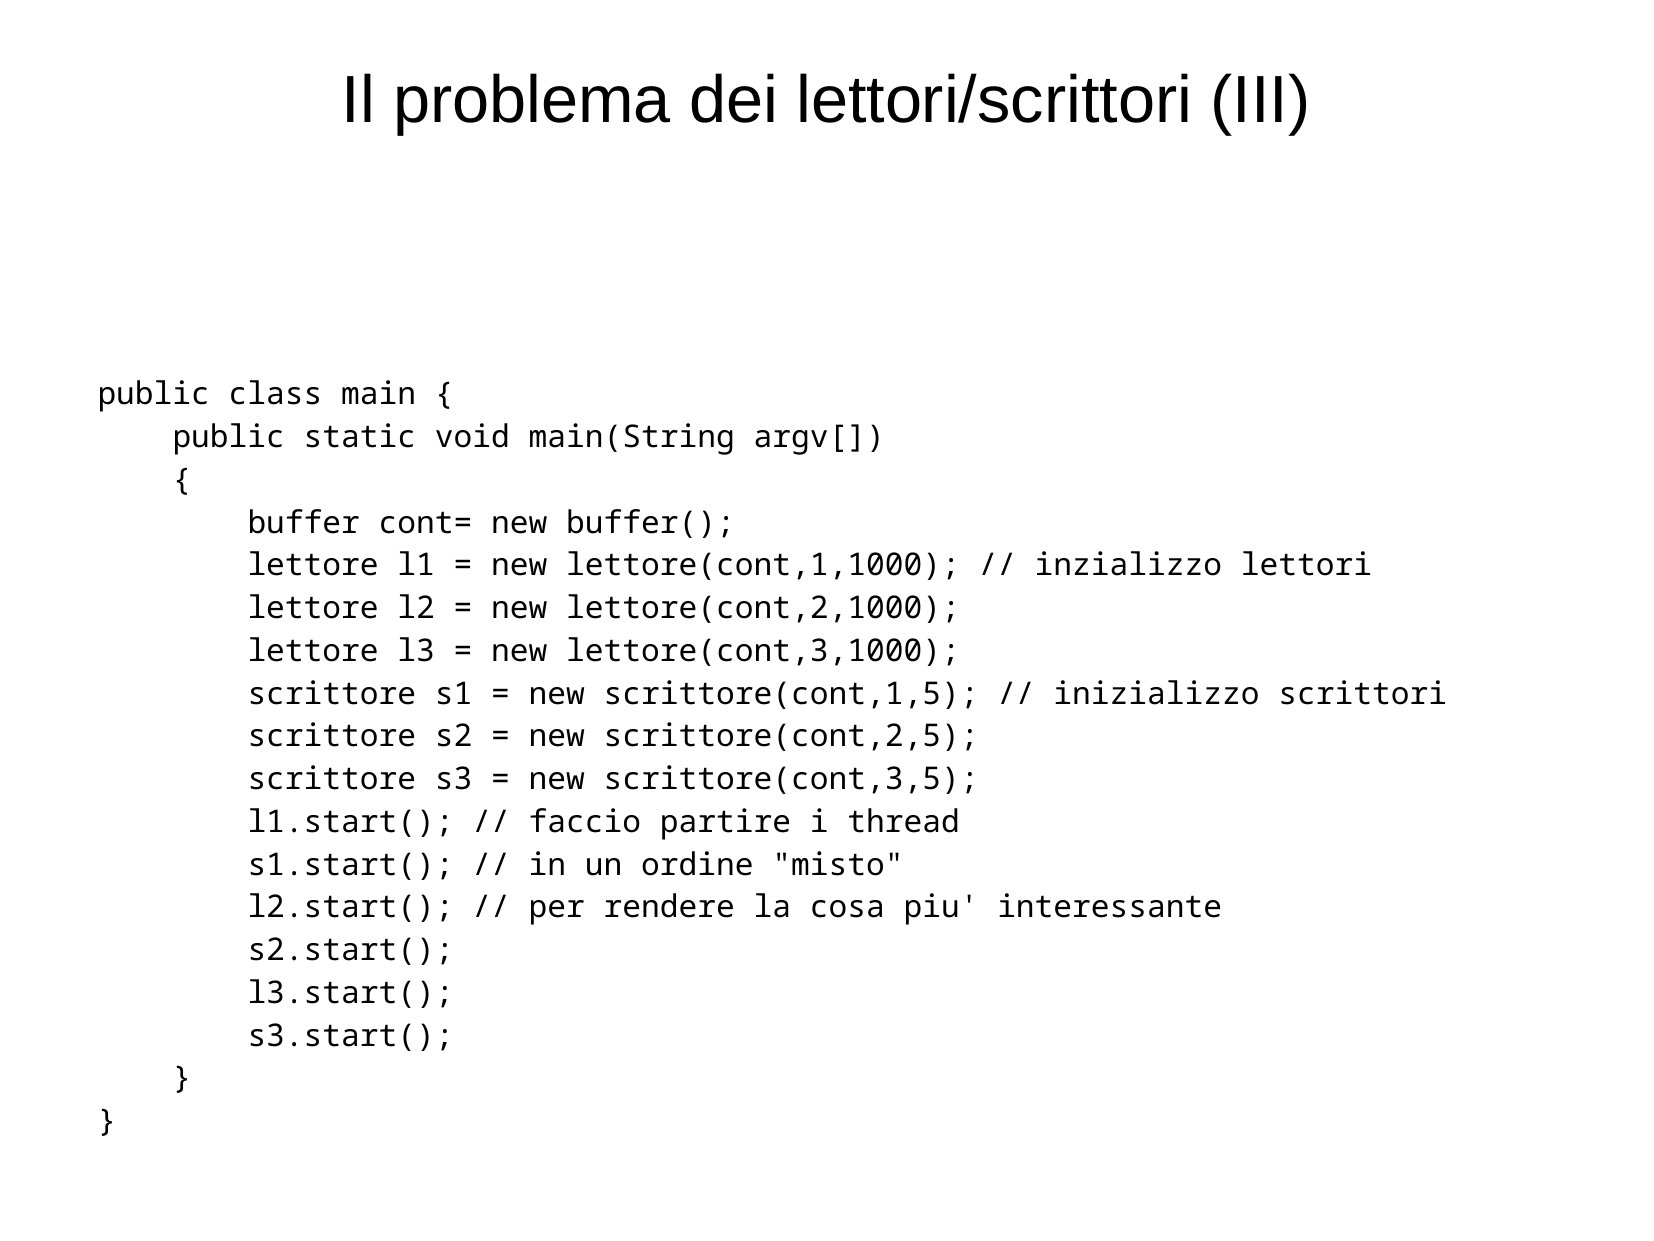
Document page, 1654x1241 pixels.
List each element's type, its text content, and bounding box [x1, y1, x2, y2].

text_box public class main { public static void main(String argv[]) { buffer cont= new buffer(); lettore l1 = new lettore(cont,1,1000); // inzializzo lettori lettore l2 = new lettore(cont,2,1000); lettore l3 = new lettore(cont,3,1000); scrittore s1 = new scrittore(cont,1,5); // inizializzo scrittori scrittore s2 = new scrittore(cont,2,5); scrittore s3 = new scrittore(cont,3,5); l1.start(); // faccio partire i thread s1.start(); // in un ordine "misto" l2.start(); // per rendere la cosa piu' interessante s2.start(); l3.start(); s3.start(); } } [82, 364, 1576, 1241]
title Il problema dei lettori/scrittori (III) [82, 0, 1571, 204]
